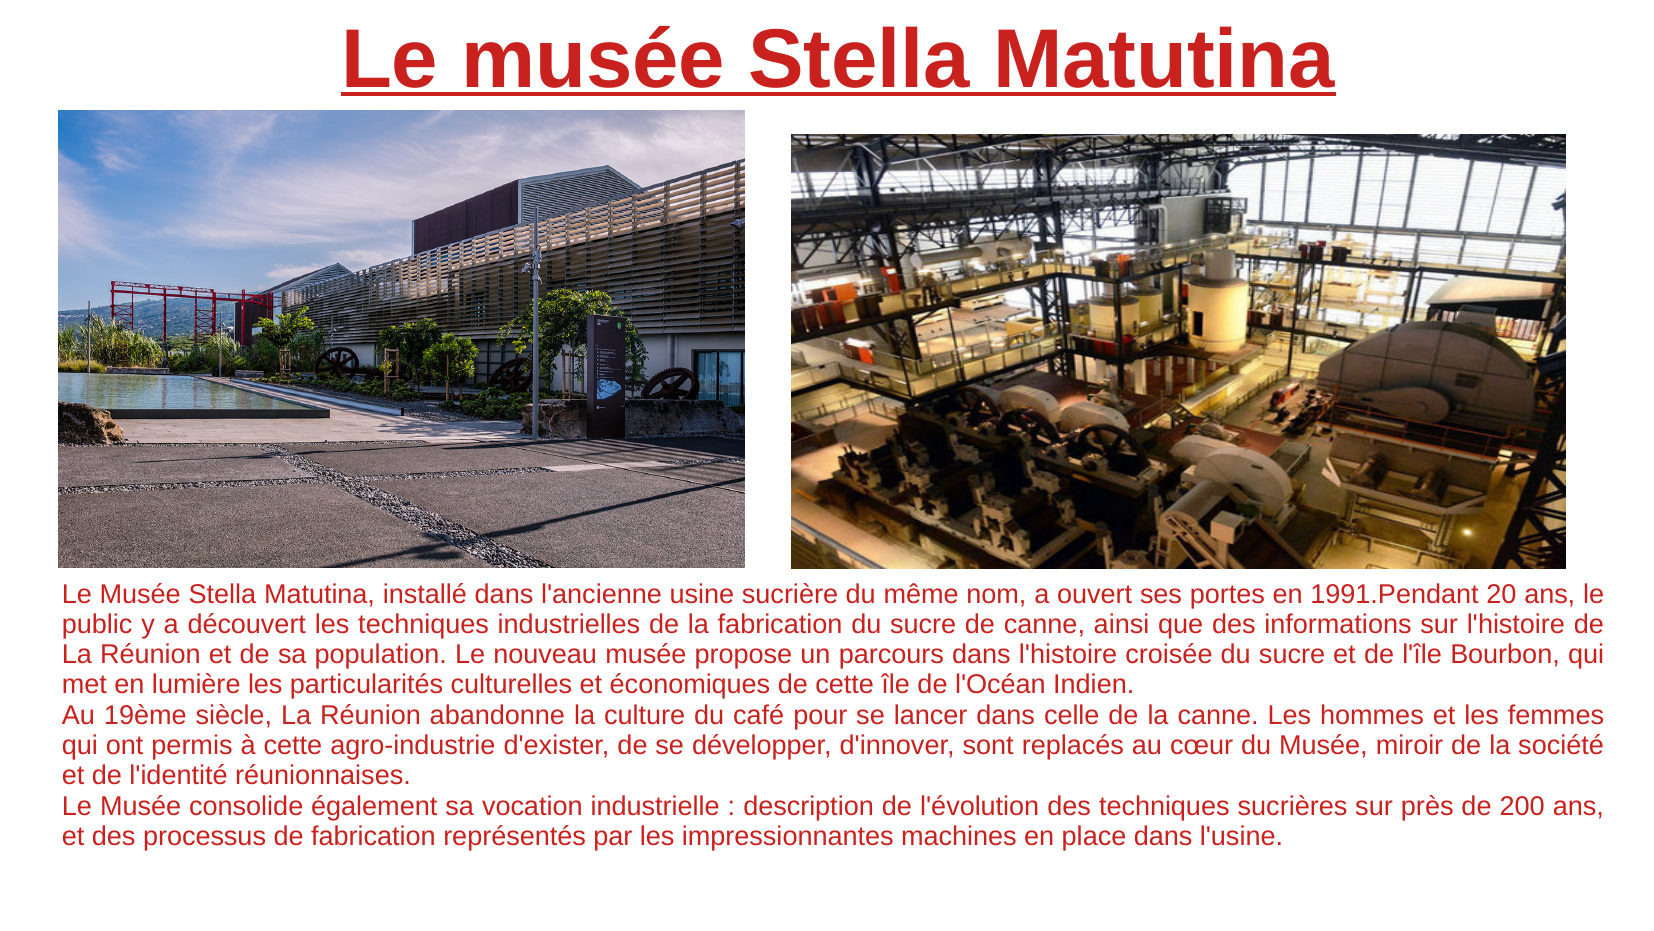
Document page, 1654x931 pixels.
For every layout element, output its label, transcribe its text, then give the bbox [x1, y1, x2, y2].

picture [791, 134, 1566, 569]
picture [58, 110, 745, 568]
text_box Le Musée Stella Matutina, installé dans l'ancienne usine sucrière du même nom, a ouvert ses portes en 1991.Pendant 20 ans, le public y a découvert les techniques industrielles de la fabrication du sucre de canne, ainsi que des informations sur l'histoire de La Réunion et de sa population. Le nouveau musée propose un parcours dans l'histoire croisée du sucre et de l'île Bourbon, qui met en lumière les particularités culturelles et économiques de cette île de l'Océan Indien. Au 19ème siècle, La Réunion abandonne la culture du café pour se lancer dans celle de la canne. Les hommes et les femmes qui ont permis à cette agro-industrie d'exister, de se développer, d'innover, sont replacés au cœur du Musée, miroir de la société et de l'identité réunionnaises. Le Musée consolide également sa vocation industrielle : description de l'évolution des techniques sucrières sur près de 200 ans, et des processus de fabrication représentés par les impressionnantes machines en place dans l'usine. [47, 571, 1619, 901]
title Le musée Stella Matutina [94, 0, 1583, 132]
